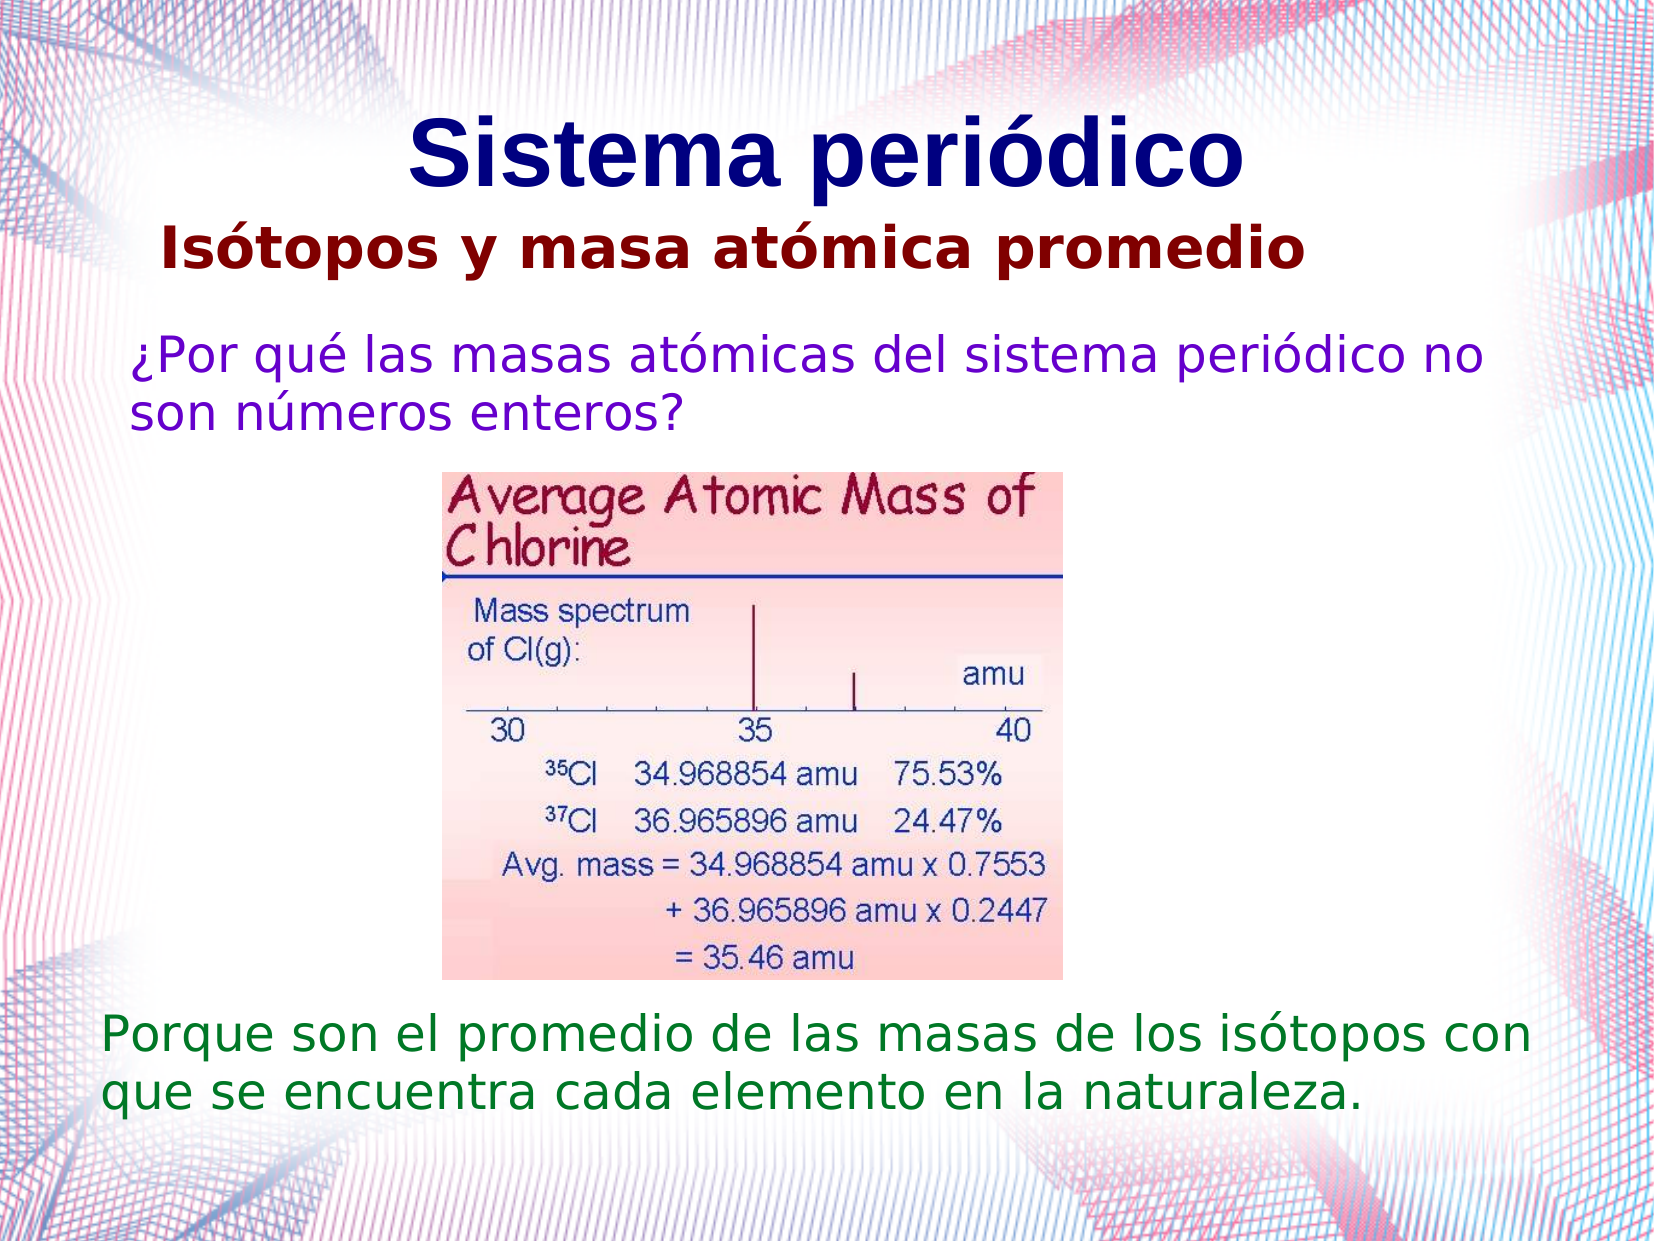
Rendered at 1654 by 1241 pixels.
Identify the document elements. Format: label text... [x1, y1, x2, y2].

list Isótopos y masa atómica promedio [88, 206, 1477, 296]
title Sistema periódico [82, 49, 1571, 257]
list ¿Por qué las masas atómicas del sistema periódico no son números enteros? [59, 325, 1565, 443]
picture [0, 0, 1654, 1241]
list Porque son el promedio de las masas de los isótopos con que se encuentra cada elemento en la naturaleza. [29, 1004, 1536, 1123]
